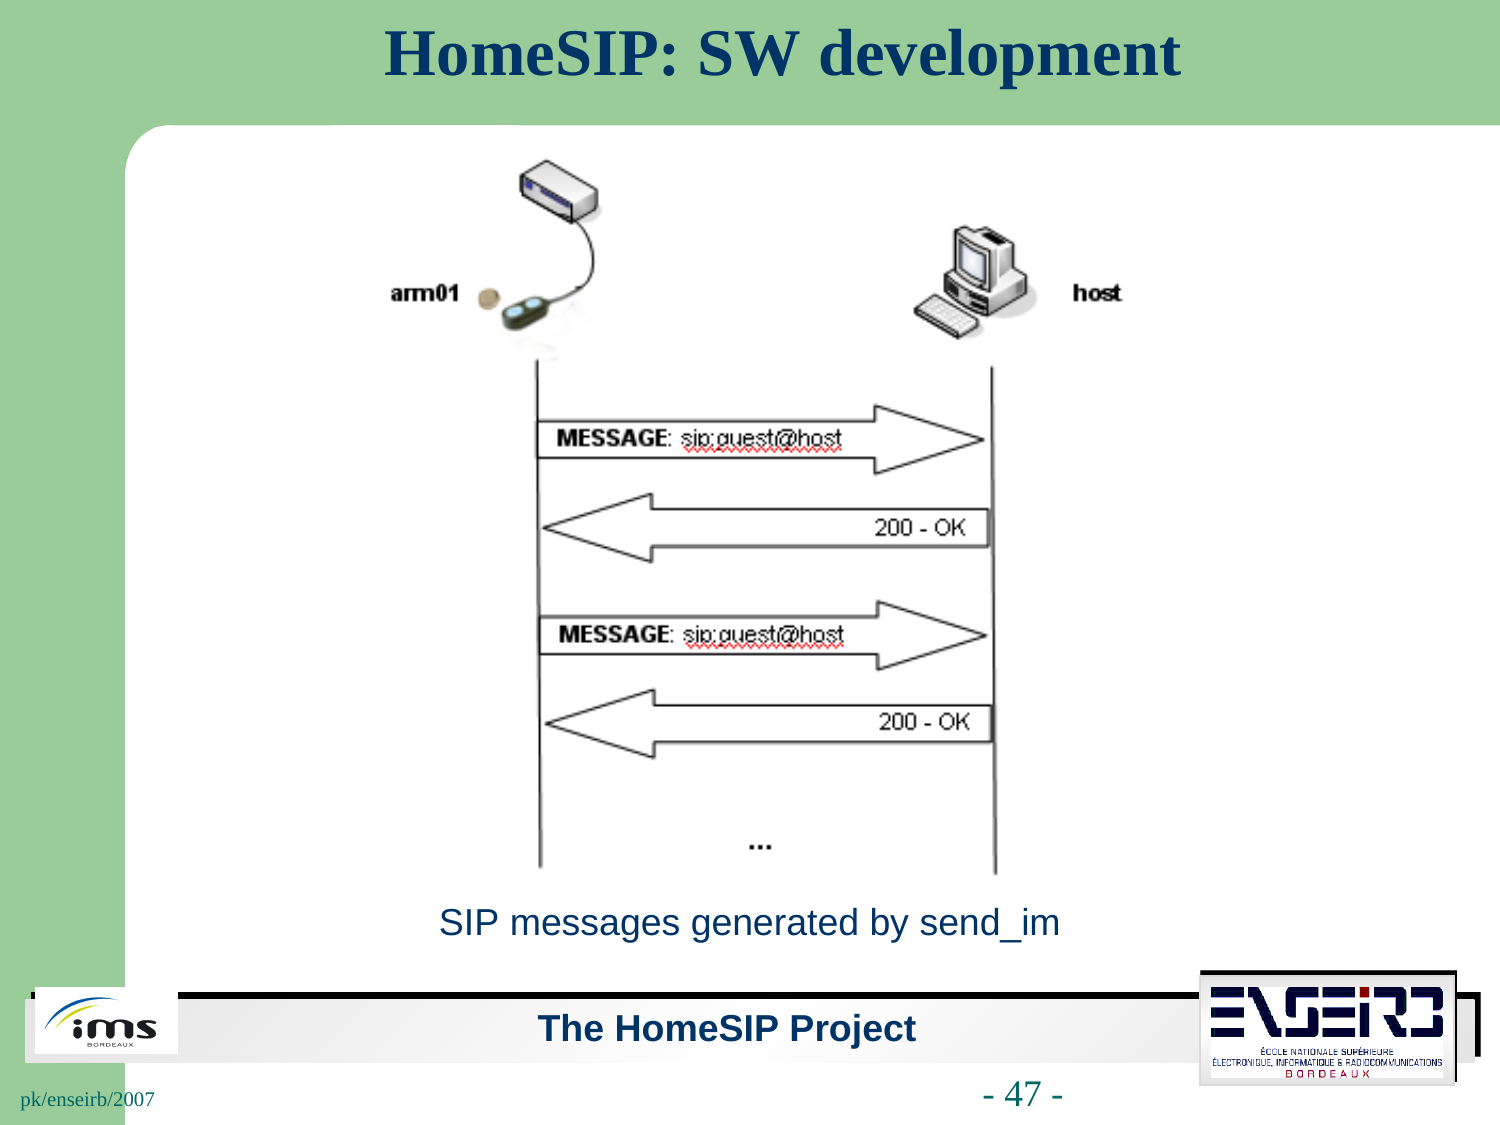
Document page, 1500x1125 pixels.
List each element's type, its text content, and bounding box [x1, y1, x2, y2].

picture [35, 987, 178, 1054]
text_box SIP messages generated by send_im [424, 893, 1076, 951]
text_box HomeSIP: SW development [246, 8, 1322, 99]
picture [360, 131, 1181, 931]
picture [1211, 987, 1443, 1078]
